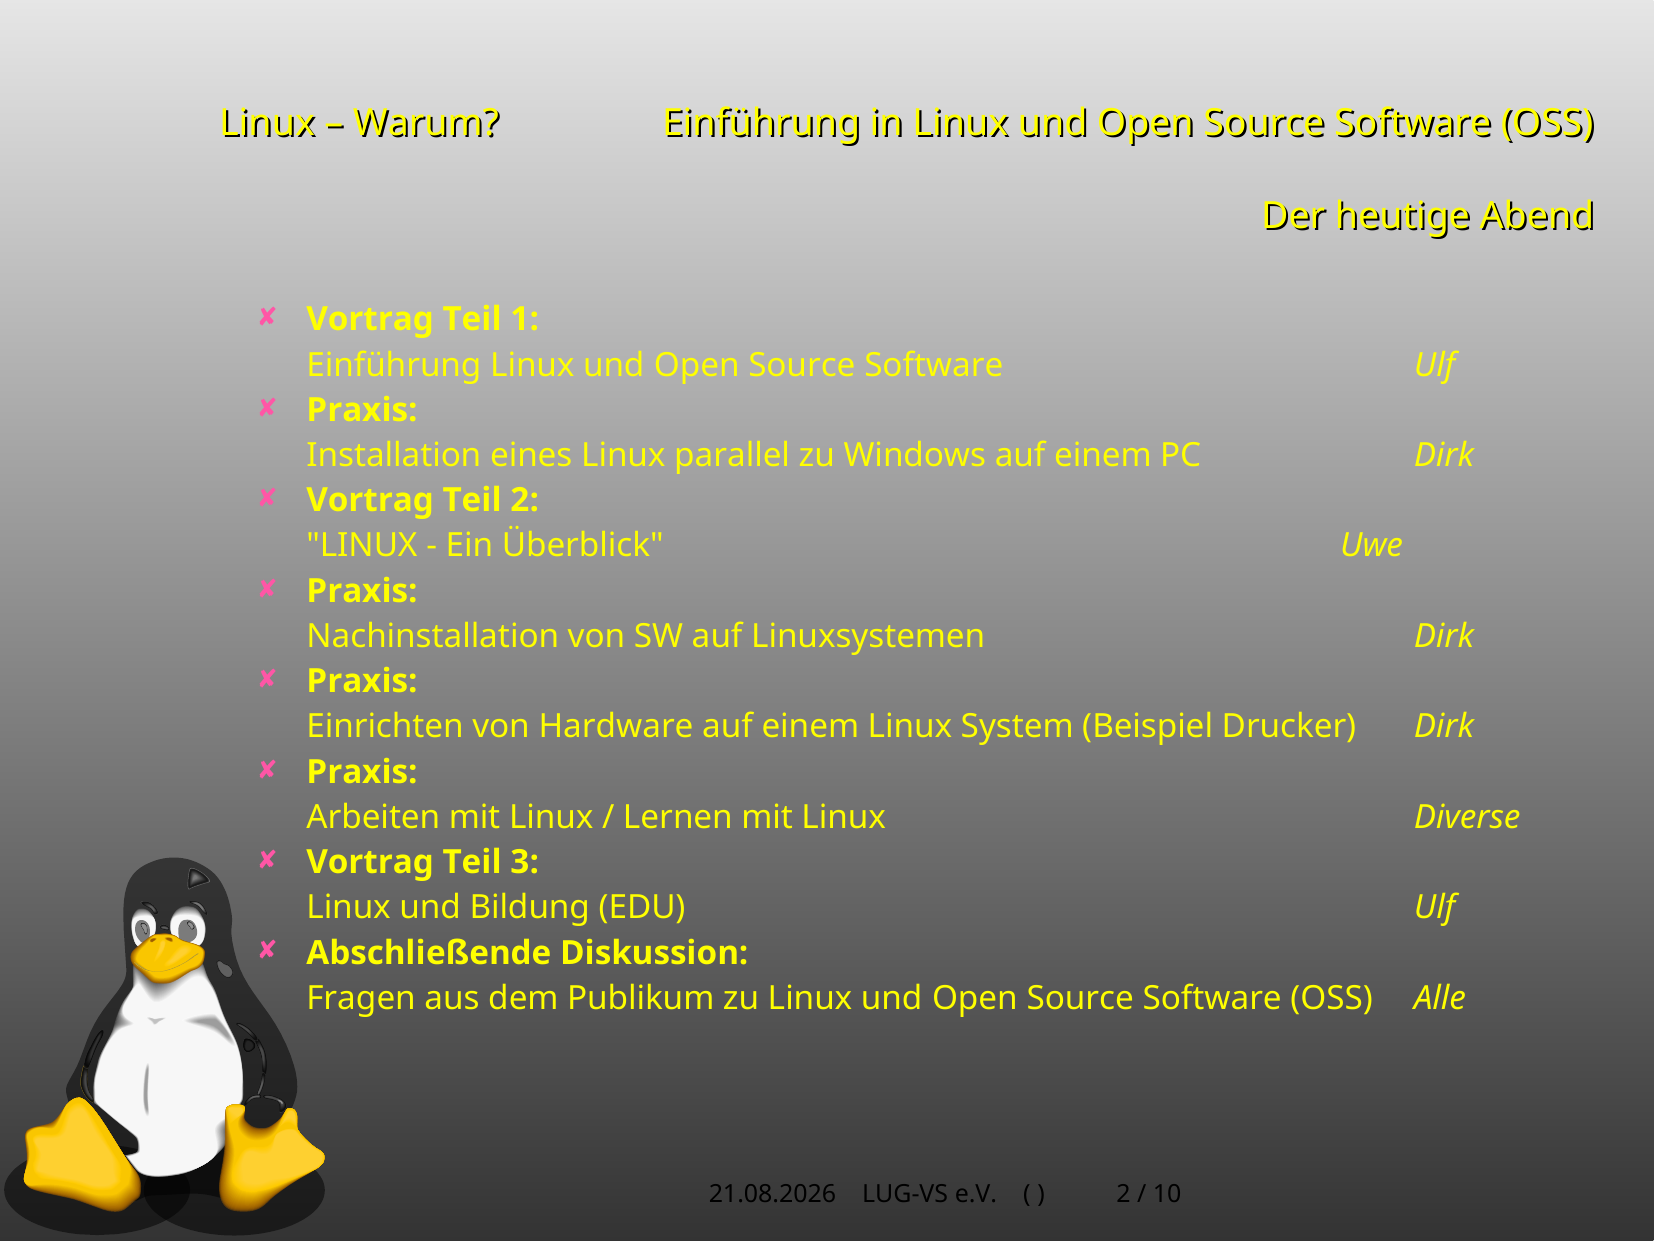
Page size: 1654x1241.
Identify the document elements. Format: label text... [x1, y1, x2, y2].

title Linux – Warum? Einführung in Linux und Open Source Software (OSS) Der heutige Abend [167, 58, 1595, 266]
list Vortrag Teil 1: Einführung Linux und Open Source Software Ulf Praxis: Installation eines Linux parallel zu Windows auf einem PC Dirk Vortrag Teil 2: "LINUX - Ein Überblick" Uwe Praxis: Nachinstallation von SW auf Linuxsystemen Dirk Praxis: Einrichten von Hardware auf einem Linux System (Beispiel Drucker) Dirk Praxis: Arbeiten mit Linux / Lernen mit Linux Diverse Vortrag Teil 3: Linux und Bildung (EDU) Ulf Abschließende Diskussion: Fragen aus dem Publikum zu Linux und Open Source Software (OSS) Alle [259, 295, 1595, 1114]
